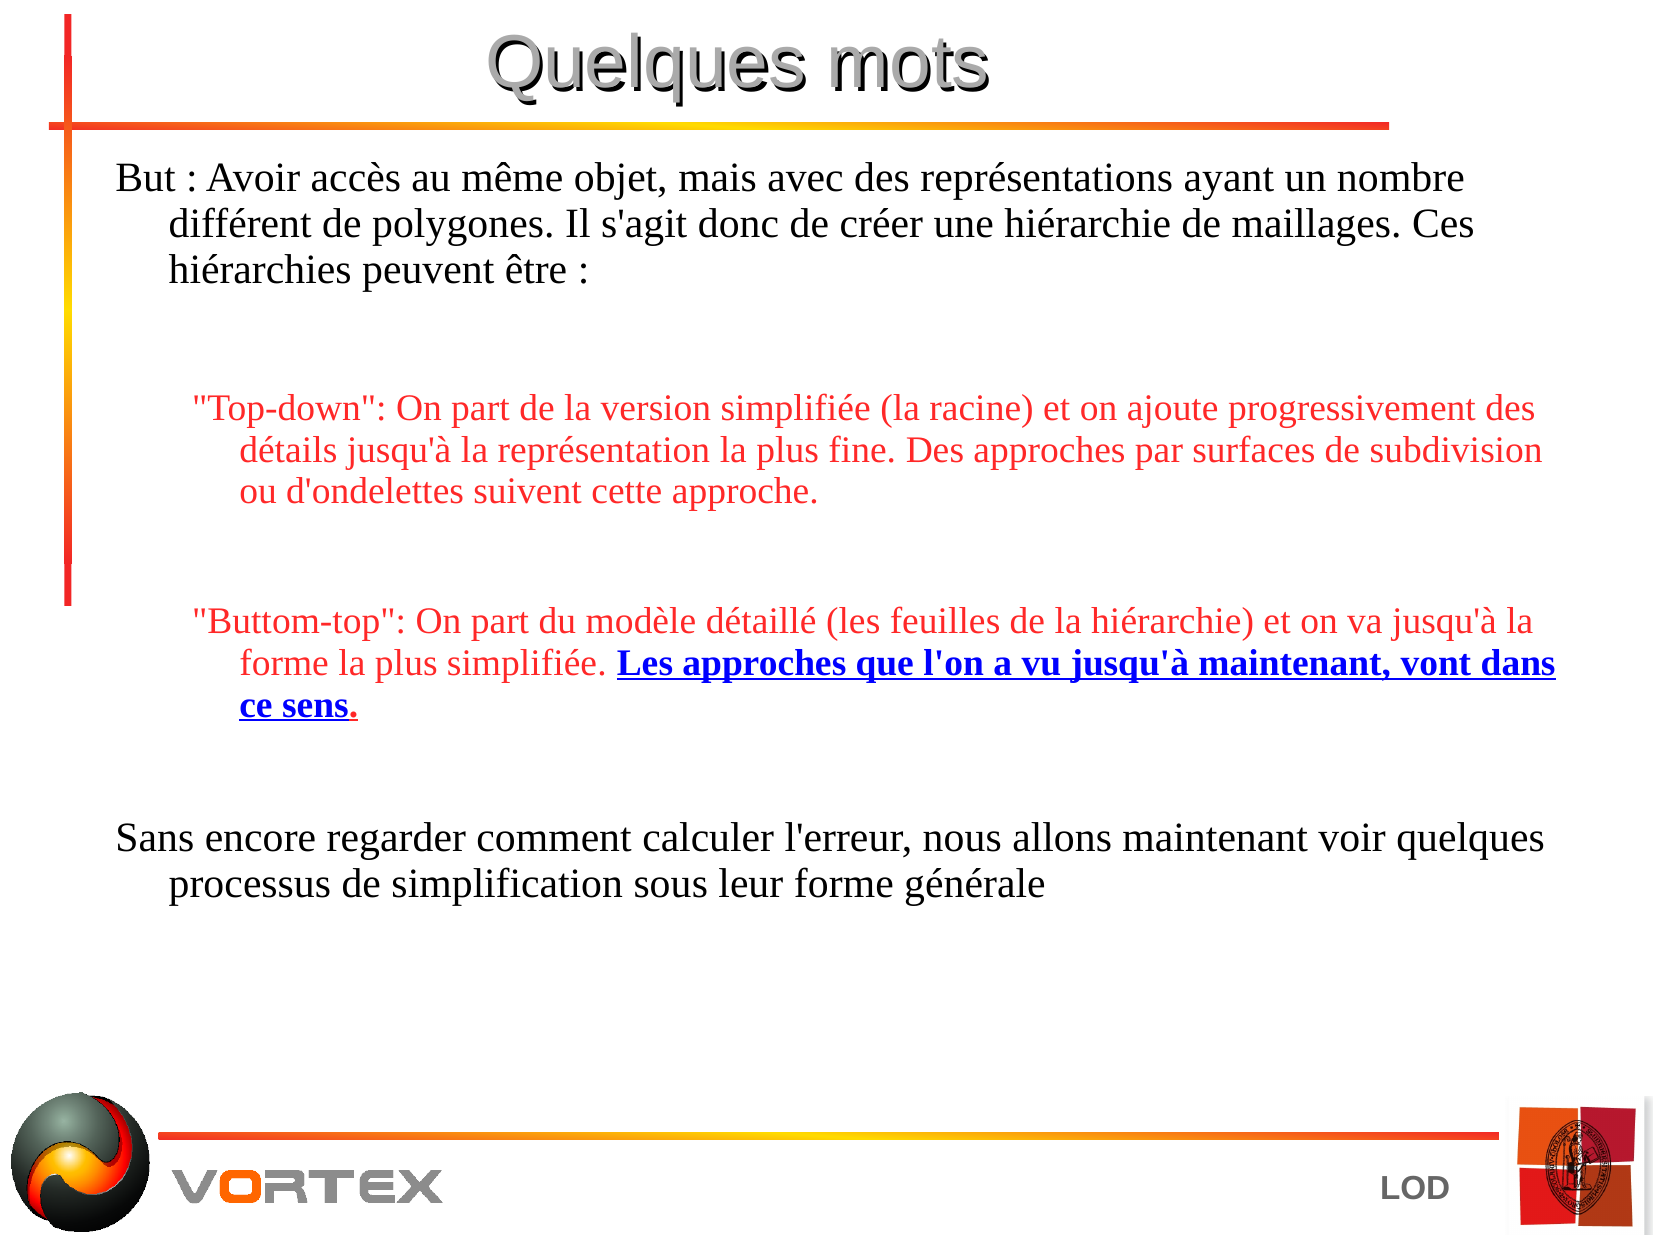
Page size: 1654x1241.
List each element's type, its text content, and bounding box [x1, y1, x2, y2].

picture [11, 1092, 443, 1232]
list But : Avoir accès au même objet, mais avec des représentations ayant un nombre différent de polygones. Il s'agit donc de créer une hiérarchie de maillages. Ces hiérarchies peuvent être : "Top-down": On part de la version simplifiée (la racine) et on ajoute progressivement des détails jusqu'à la représentation la plus fine. Des approches par surfaces de subdivision ou d'ondelettes suivent cette approche. "Buttom-top": On part du modèle détaillé (les feuilles de la hiérarchie) et on va jusqu'à la forme la plus simplifiée. Les approches que l'on a vu jusqu'à maintenant, vont dans ce sens. Sans encore regarder comment calculer l'erreur, nous allons maintenant voir quelques processus de simplification sous leur forme générale [97, 153, 1571, 1109]
title Quelques mots [82, 4, 1392, 120]
picture [1505, 1096, 1653, 1235]
